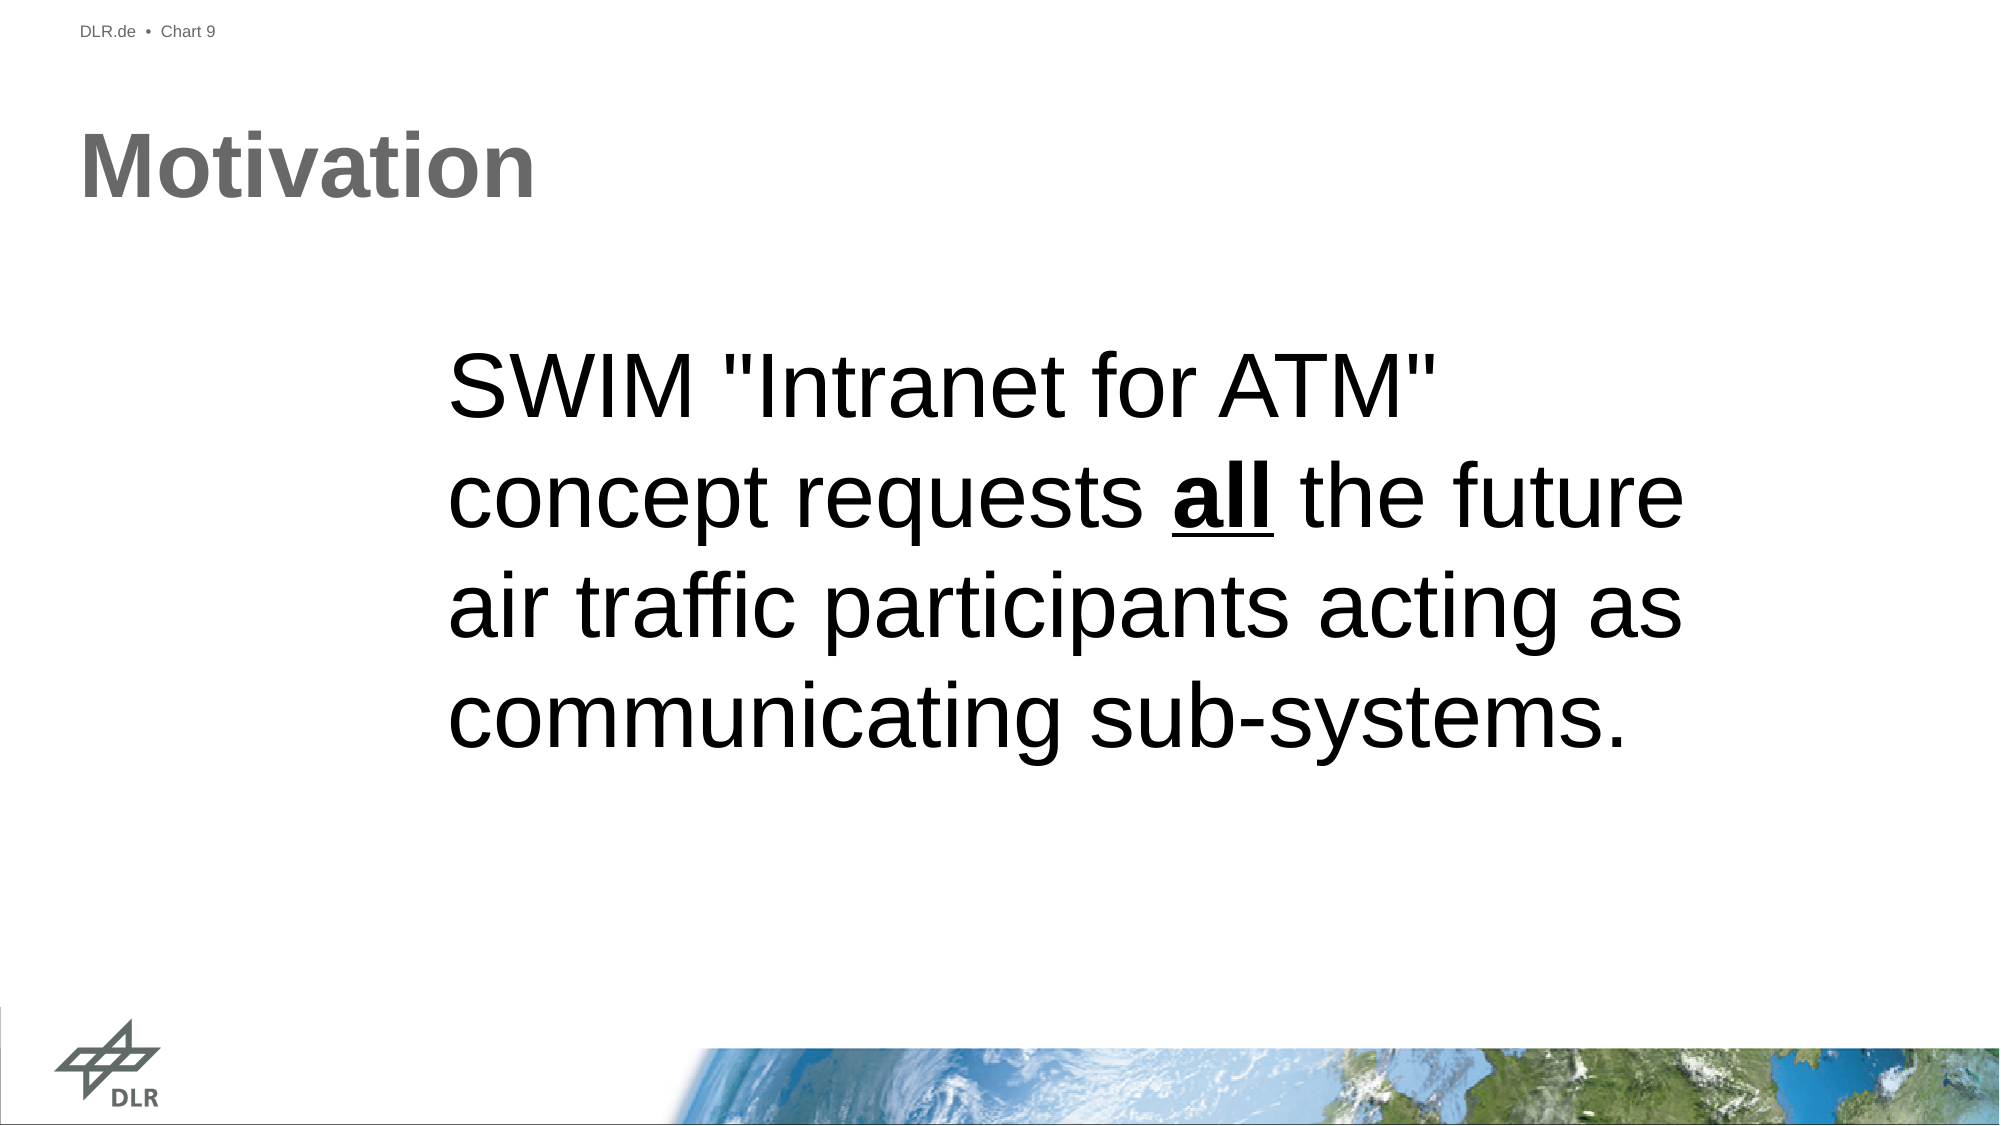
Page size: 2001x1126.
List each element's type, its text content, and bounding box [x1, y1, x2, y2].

slide_number DLR.de • Chart <number> [79, 20, 251, 45]
text_box SWIM "Intranet for ATM" concept requests all the future air traffic participants acting as communicating sub-systems. [433, 149, 1784, 1059]
title Motivation [79, 106, 1921, 228]
